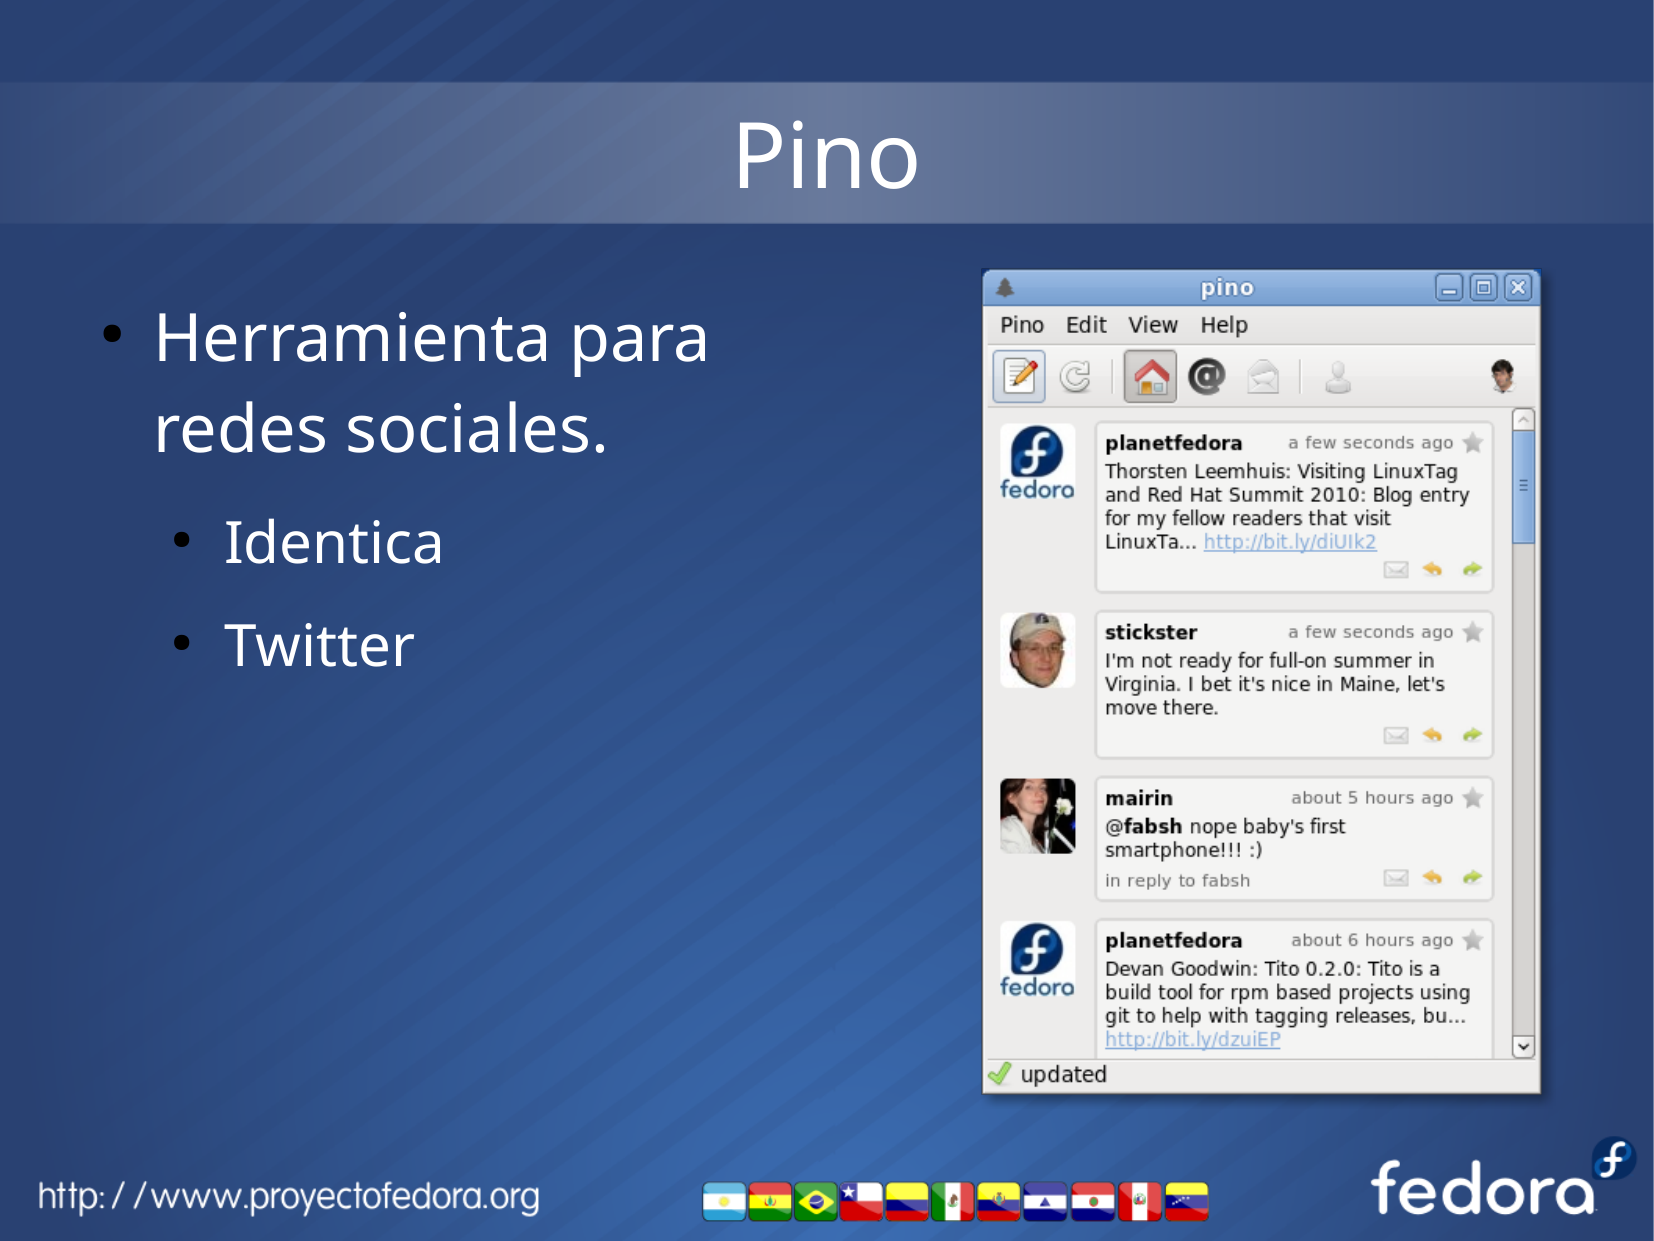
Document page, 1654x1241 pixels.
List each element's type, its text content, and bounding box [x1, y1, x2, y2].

list Herramienta para redes sociales. Identica Twitter [82, 290, 809, 1109]
title Pino [82, 49, 1571, 257]
picture [0, 0, 1654, 1241]
